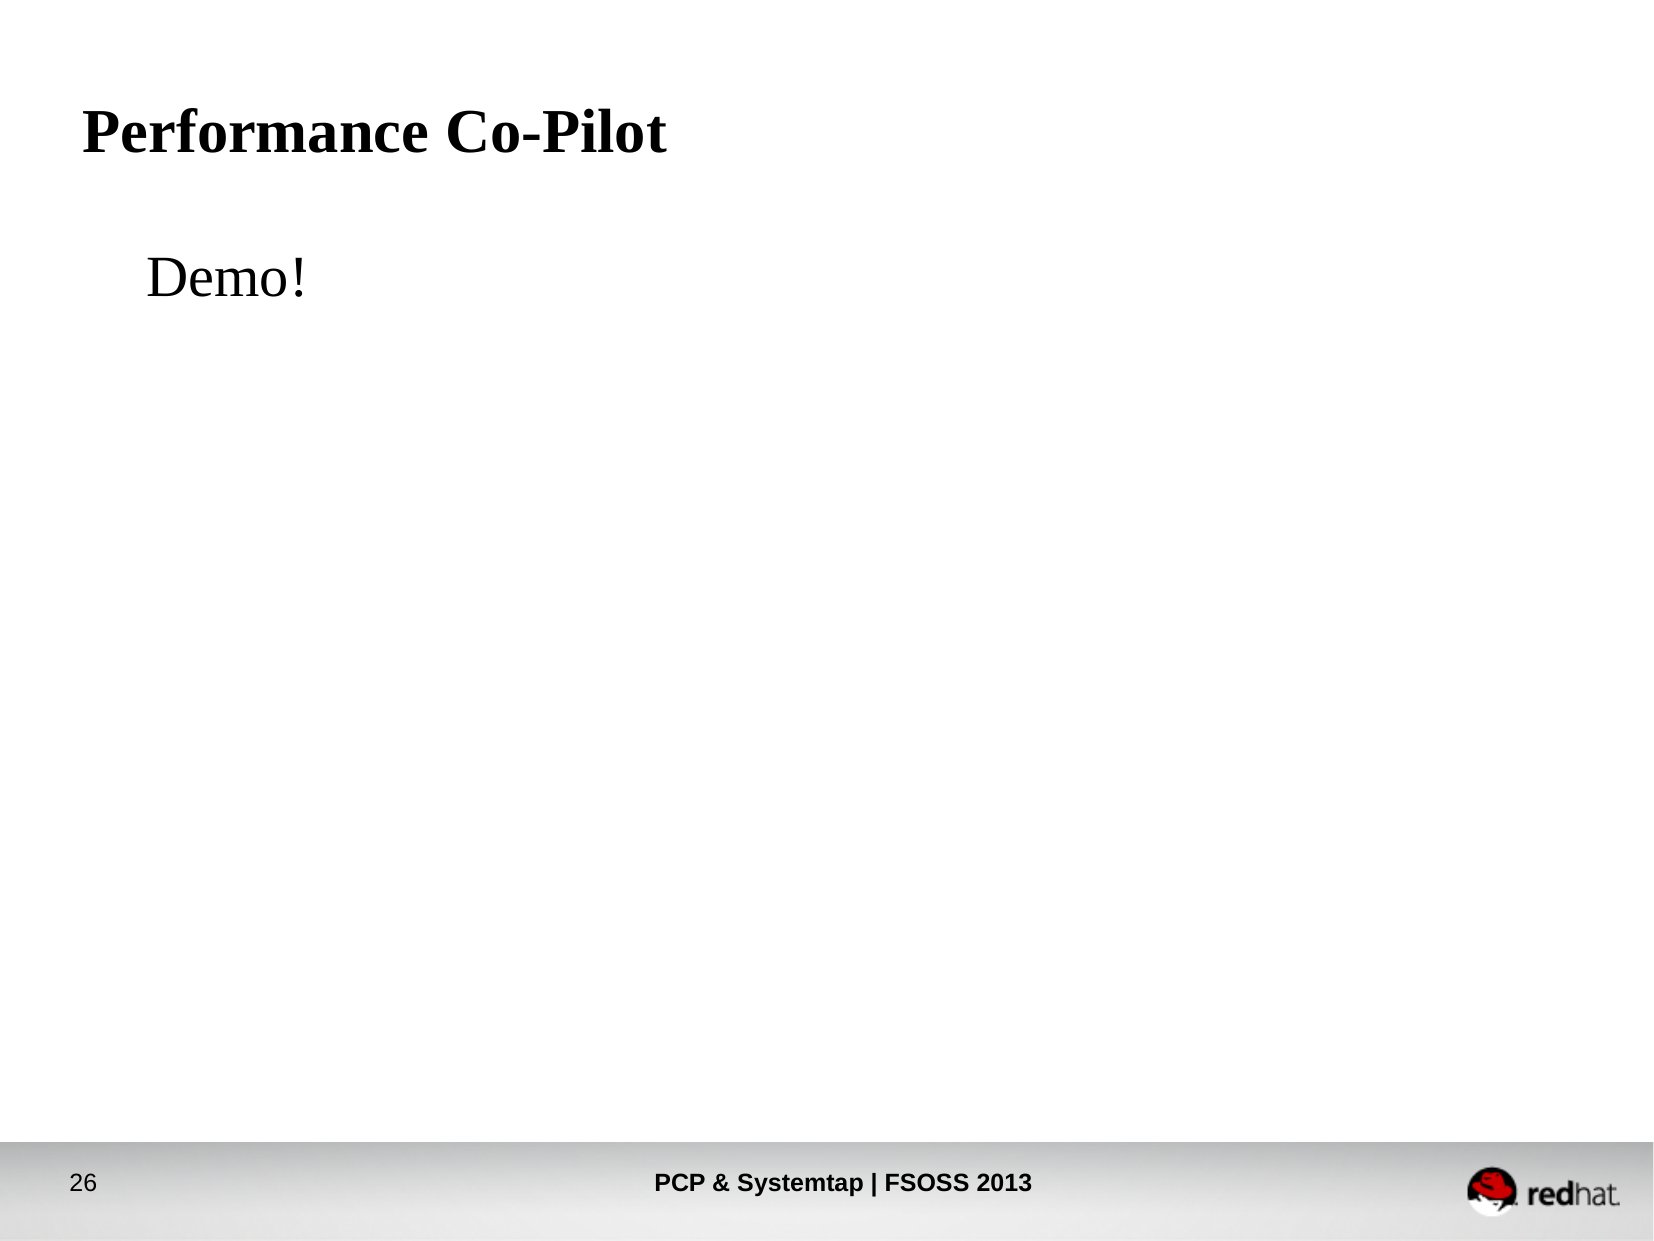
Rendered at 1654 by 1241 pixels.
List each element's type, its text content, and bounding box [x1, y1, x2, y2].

list Demo! [86, 244, 1576, 1039]
title Performance Co-Pilot [82, 37, 1571, 226]
picture [0, 1142, 1654, 1241]
